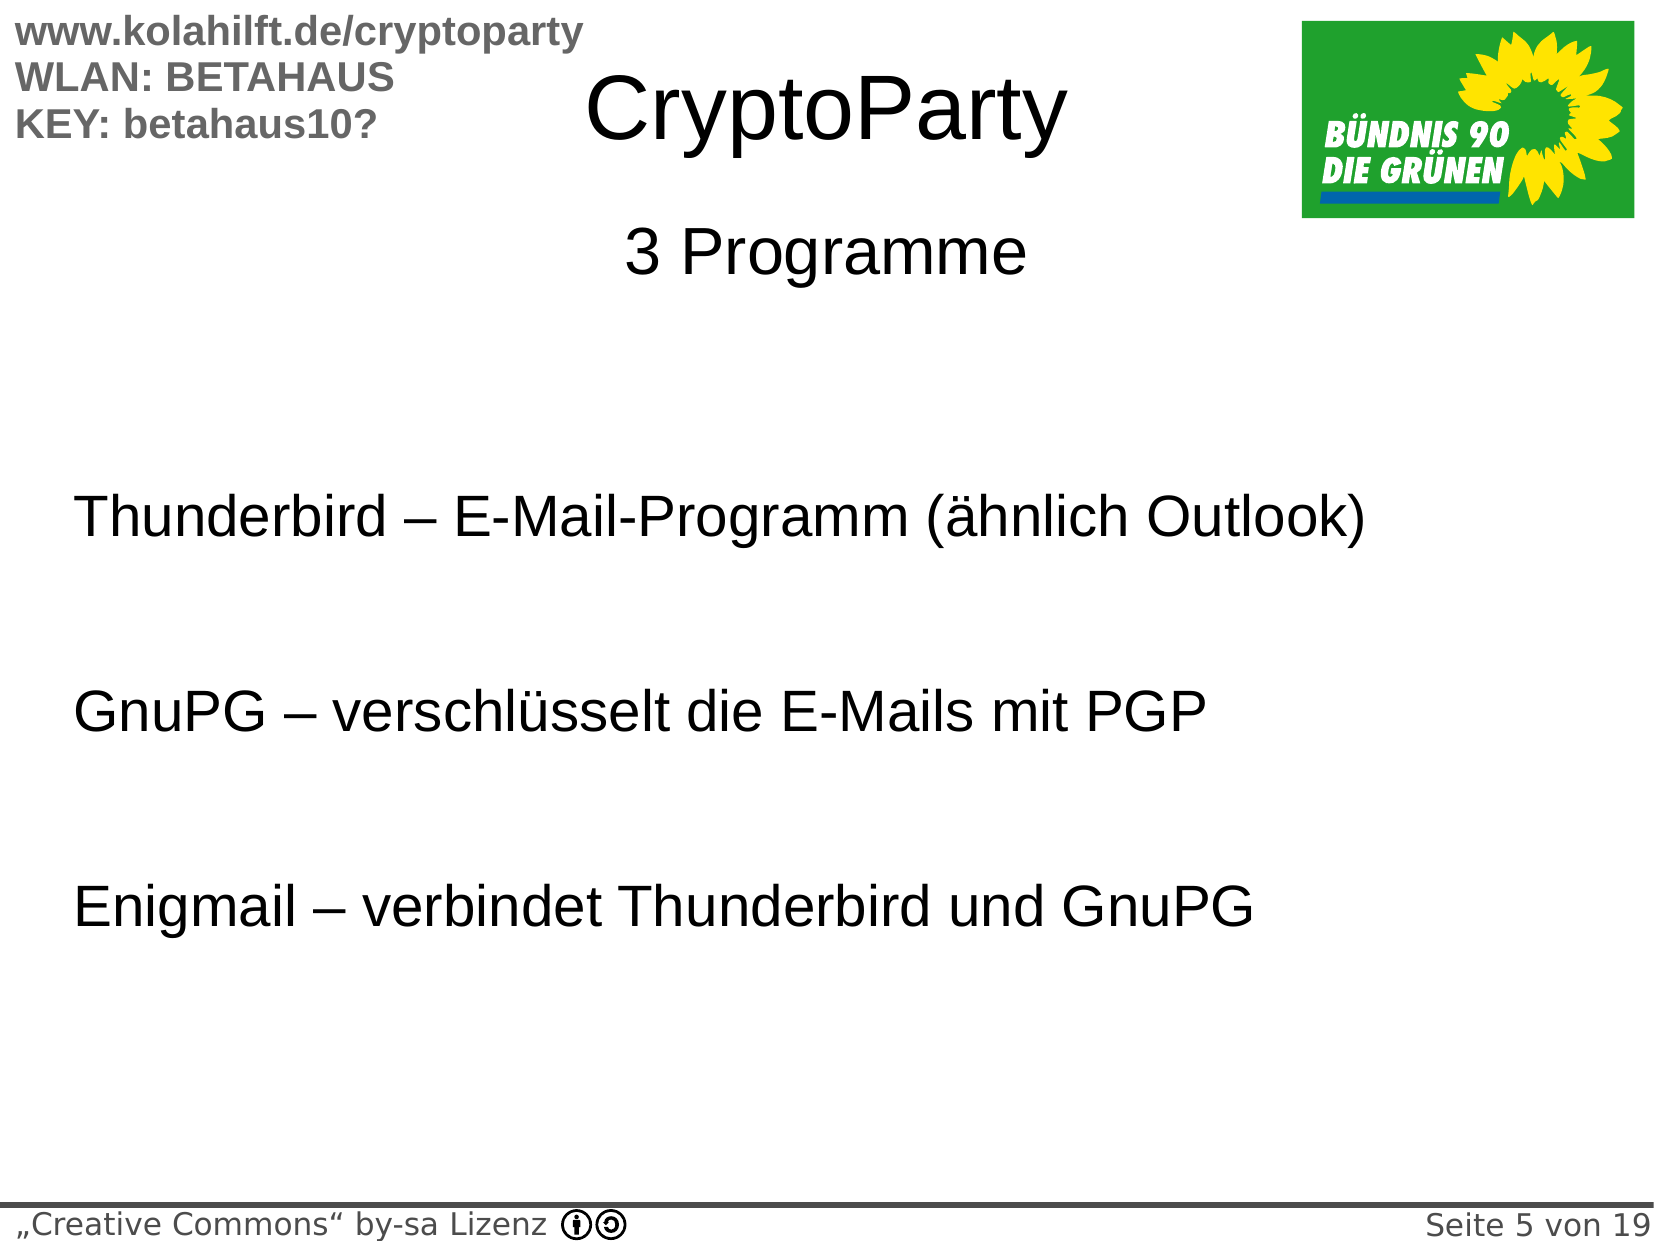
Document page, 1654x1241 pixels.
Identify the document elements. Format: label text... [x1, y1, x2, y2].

text_box 3 Programme Thunderbird – E-Mail-Programm (ähnlich Outlook) GnuPG – verschlüsselt die E-Mails mit PGP Enigmail – verbindet Thunderbird und GnuPG [59, 206, 1595, 947]
